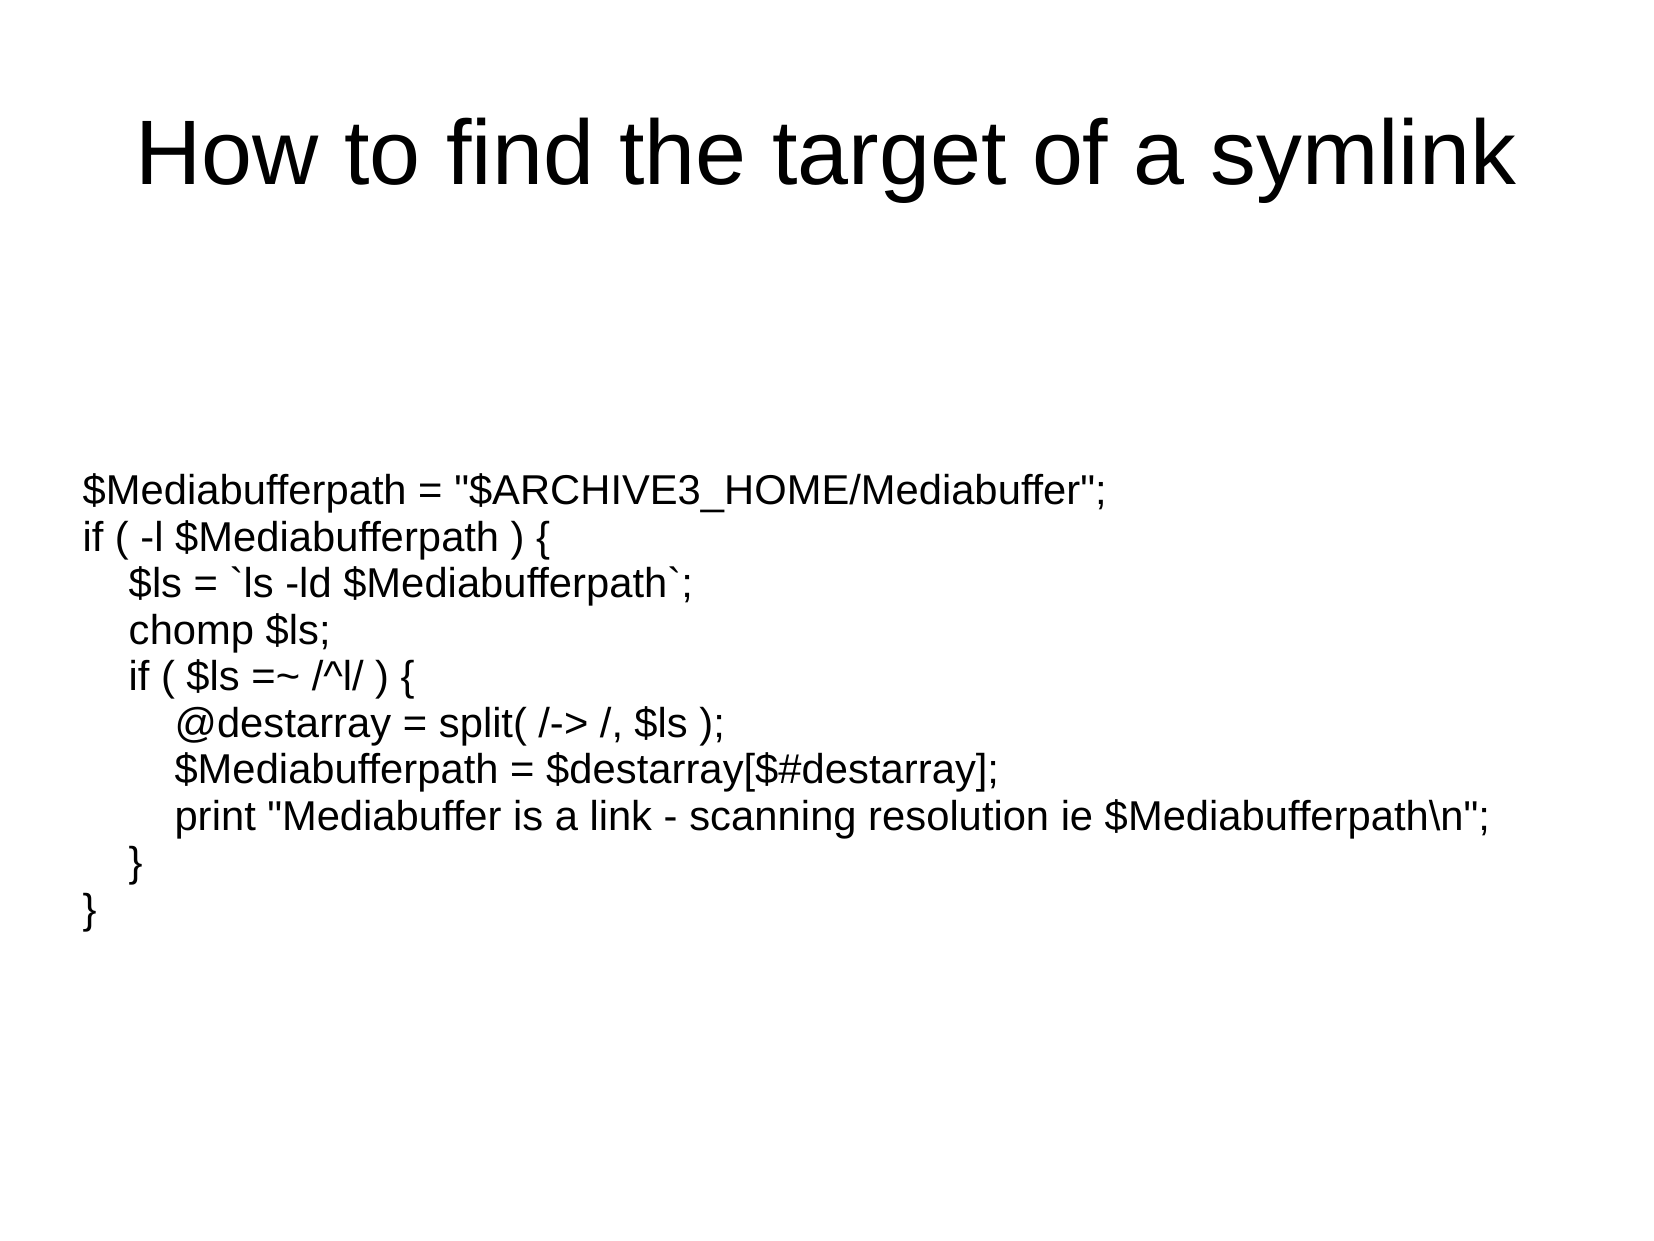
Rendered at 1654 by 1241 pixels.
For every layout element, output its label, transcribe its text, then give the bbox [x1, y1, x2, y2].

title How to find the target of a symlink [82, 56, 1571, 250]
subtitle $Mediabufferpath = "$ARCHIVE3_HOME/Mediabuffer"; if ( -l $Mediabufferpath ) { $ls = `ls -ld $Mediabufferpath`; chomp $ls; if ( $ls =~ /^l/ ) { @destarray = split( /-> /, $ls ); $Mediabufferpath = $destarray[$#destarray]; print "Mediabuffer is a link - scanning resolution ie $Mediabufferpath\n"; } } [82, 297, 1571, 1102]
